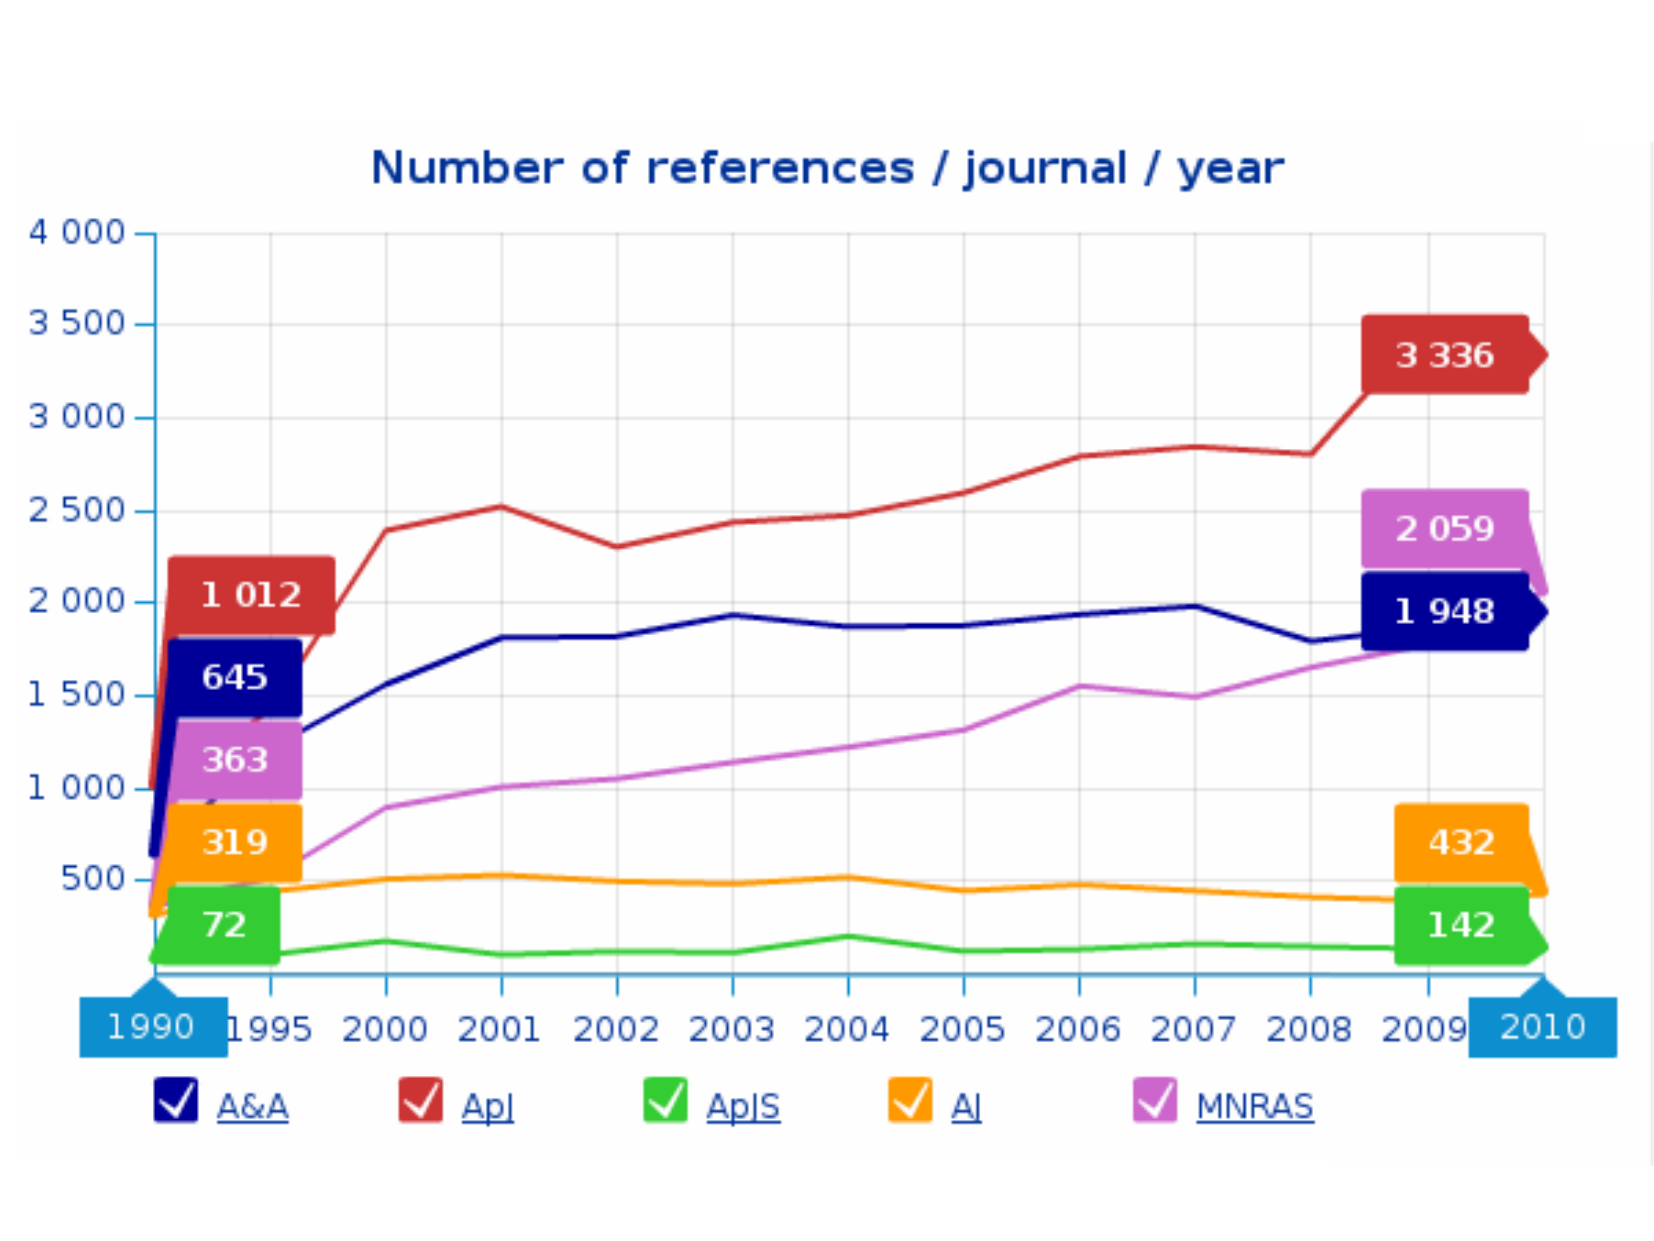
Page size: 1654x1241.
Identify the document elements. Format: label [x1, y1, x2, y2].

picture [18, 118, 1654, 1166]
